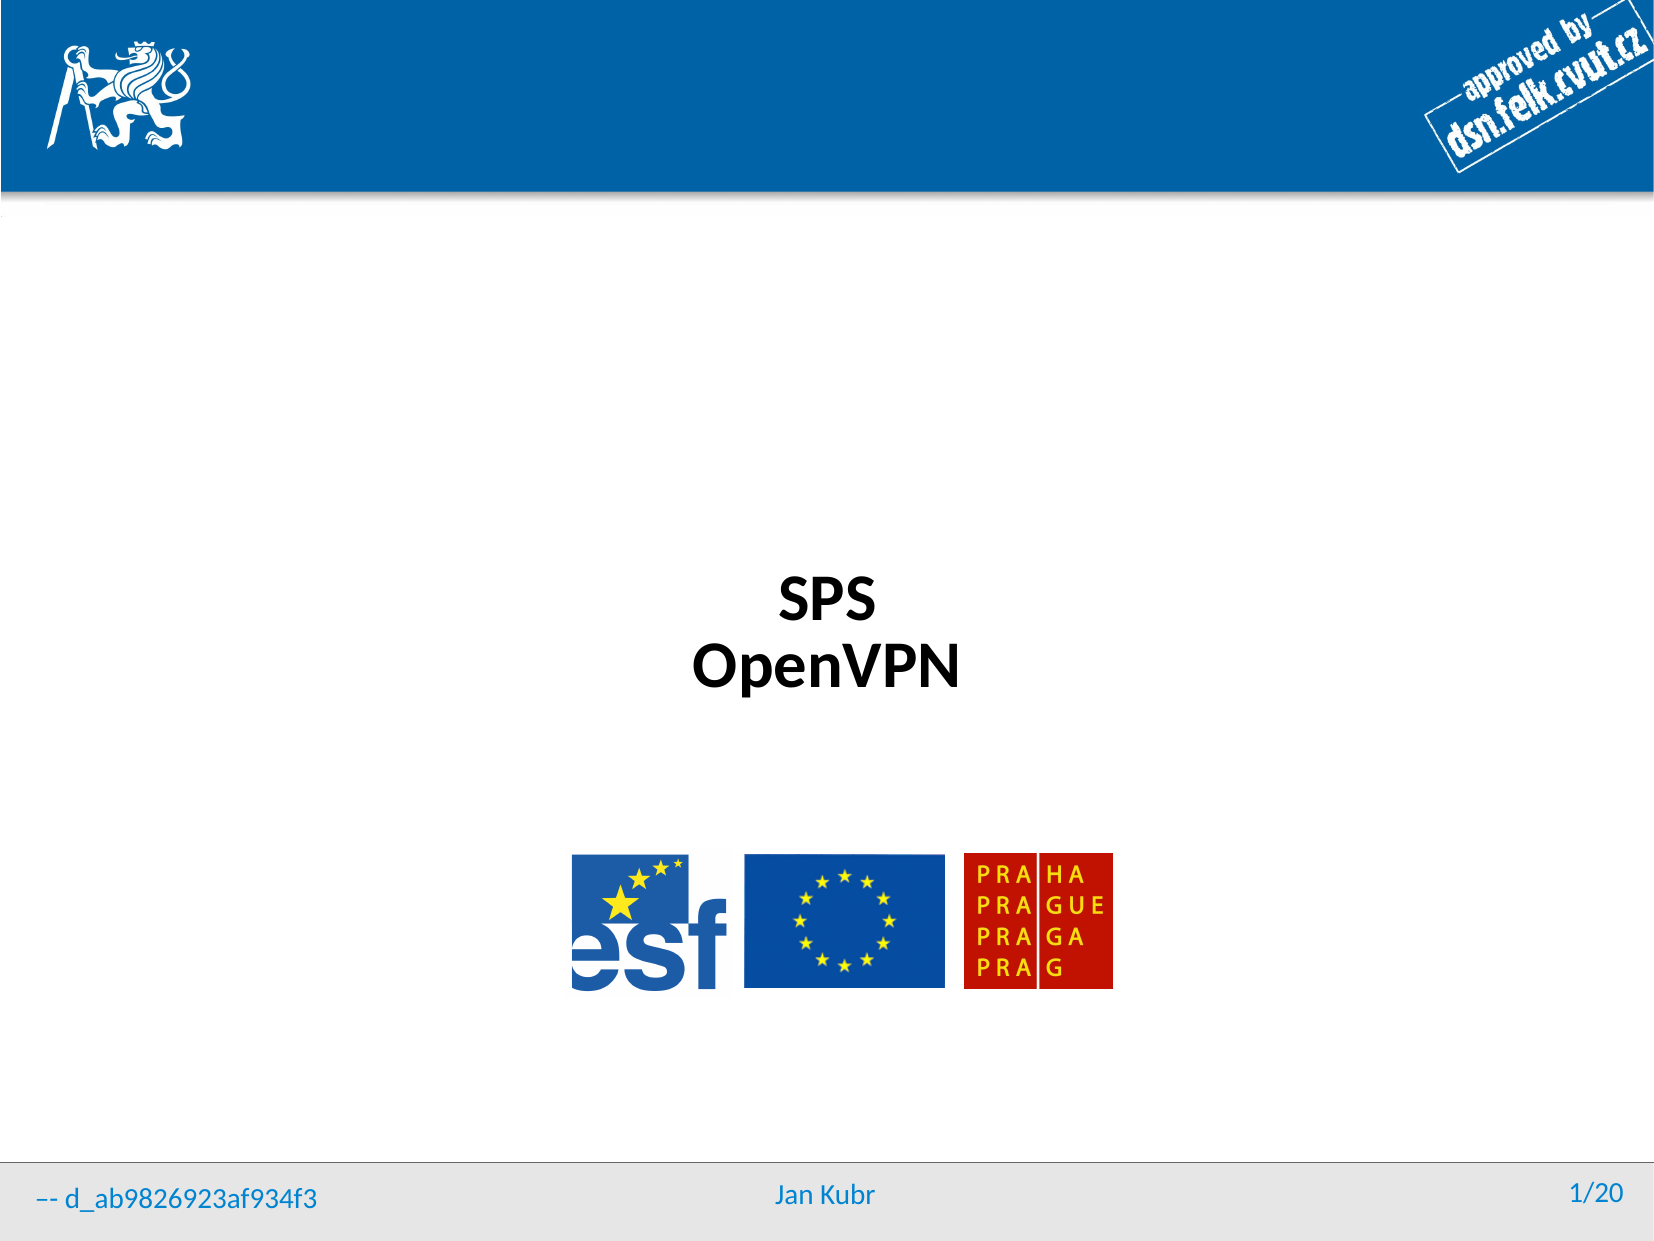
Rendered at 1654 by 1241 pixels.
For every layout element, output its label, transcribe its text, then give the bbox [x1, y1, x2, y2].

picture [964, 853, 1113, 989]
subtitle SPS OpenVPN [121, 223, 1534, 1051]
picture [565, 847, 732, 997]
picture [1, 0, 1654, 217]
picture [744, 854, 945, 988]
